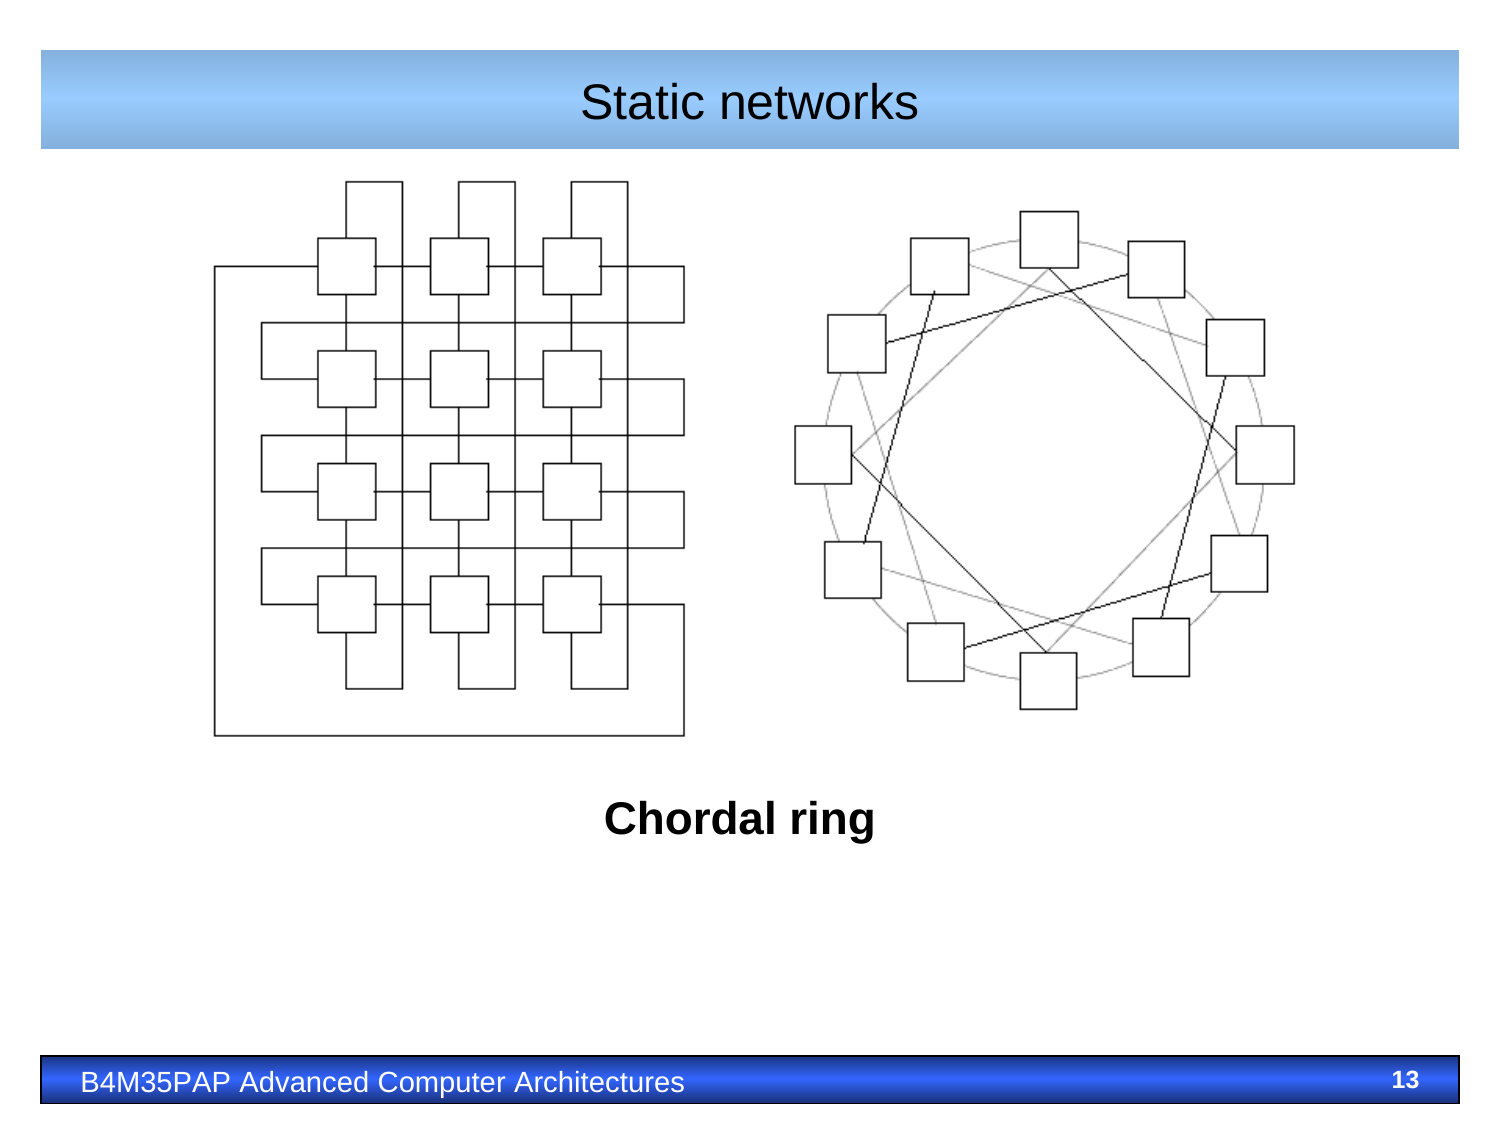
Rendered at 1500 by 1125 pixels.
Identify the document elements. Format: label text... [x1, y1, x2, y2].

text_box Chordal ring [588, 780, 892, 851]
chart [197, 172, 1303, 751]
title Static networks [41, 50, 1459, 149]
